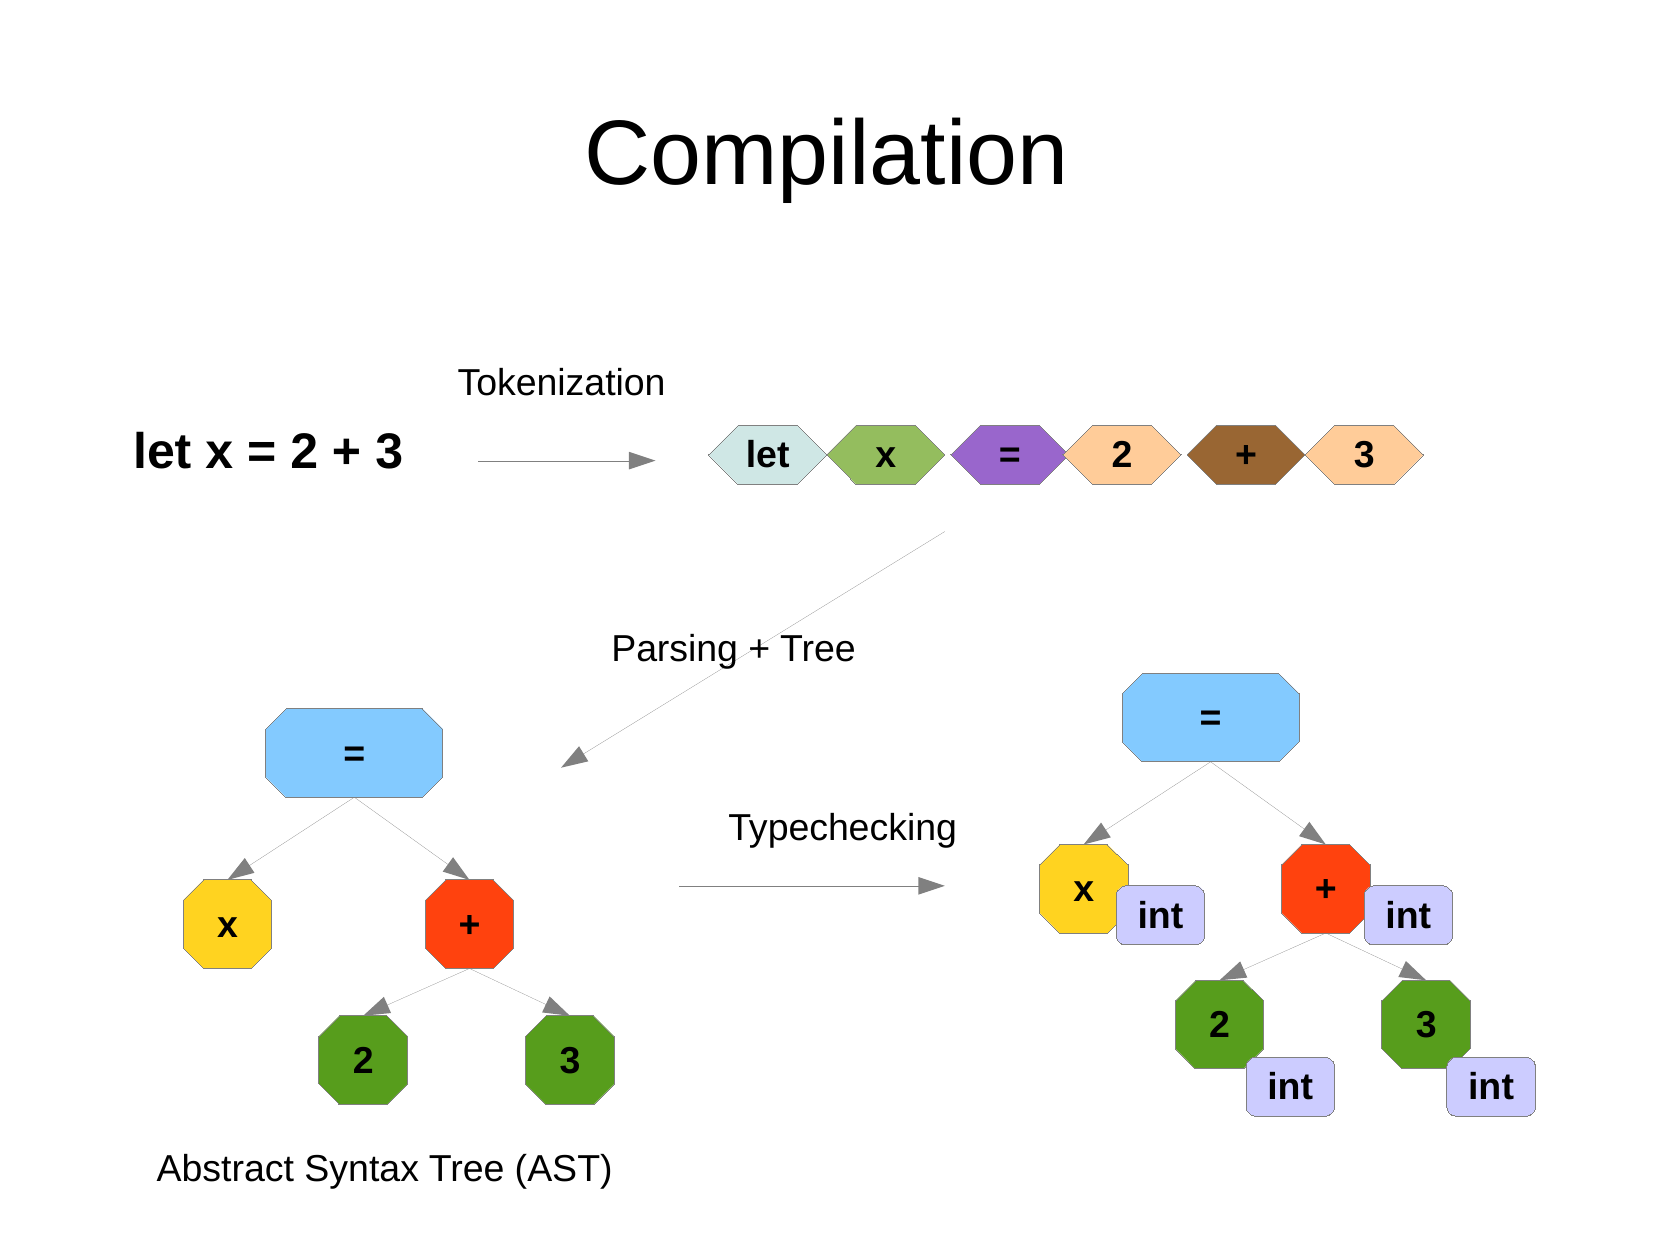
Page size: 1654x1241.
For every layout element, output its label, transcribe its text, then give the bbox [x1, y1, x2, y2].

text_box x [1039, 844, 1129, 934]
text_box x [183, 879, 272, 969]
text_box = [265, 708, 443, 798]
text_box = [950, 425, 1066, 485]
text_box 3 [525, 1015, 615, 1105]
text_box Parsing + Tree [596, 619, 874, 677]
text_box let x = 2 + 3 [118, 415, 419, 487]
text_box 2 [1062, 425, 1182, 485]
text_box Abstract Syntax Tree (AST) [141, 1140, 630, 1197]
text_box + [425, 879, 514, 969]
text_box Tokenization [442, 354, 685, 412]
text_box Typechecking [713, 799, 974, 857]
text_box x [826, 425, 945, 485]
title Compilation [82, 49, 1571, 257]
text_box 3 [1305, 425, 1424, 485]
text_box int [1446, 1057, 1536, 1117]
text_box let [708, 425, 827, 485]
text_box + [1187, 425, 1305, 485]
text_box 2 [1175, 980, 1264, 1069]
text_box int [1116, 885, 1205, 945]
text_box int [1246, 1057, 1335, 1117]
text_box = [1122, 673, 1300, 762]
text_box + [1281, 844, 1371, 934]
text_box 3 [1381, 980, 1471, 1069]
text_box 2 [318, 1015, 408, 1105]
text_box int [1364, 885, 1453, 945]
